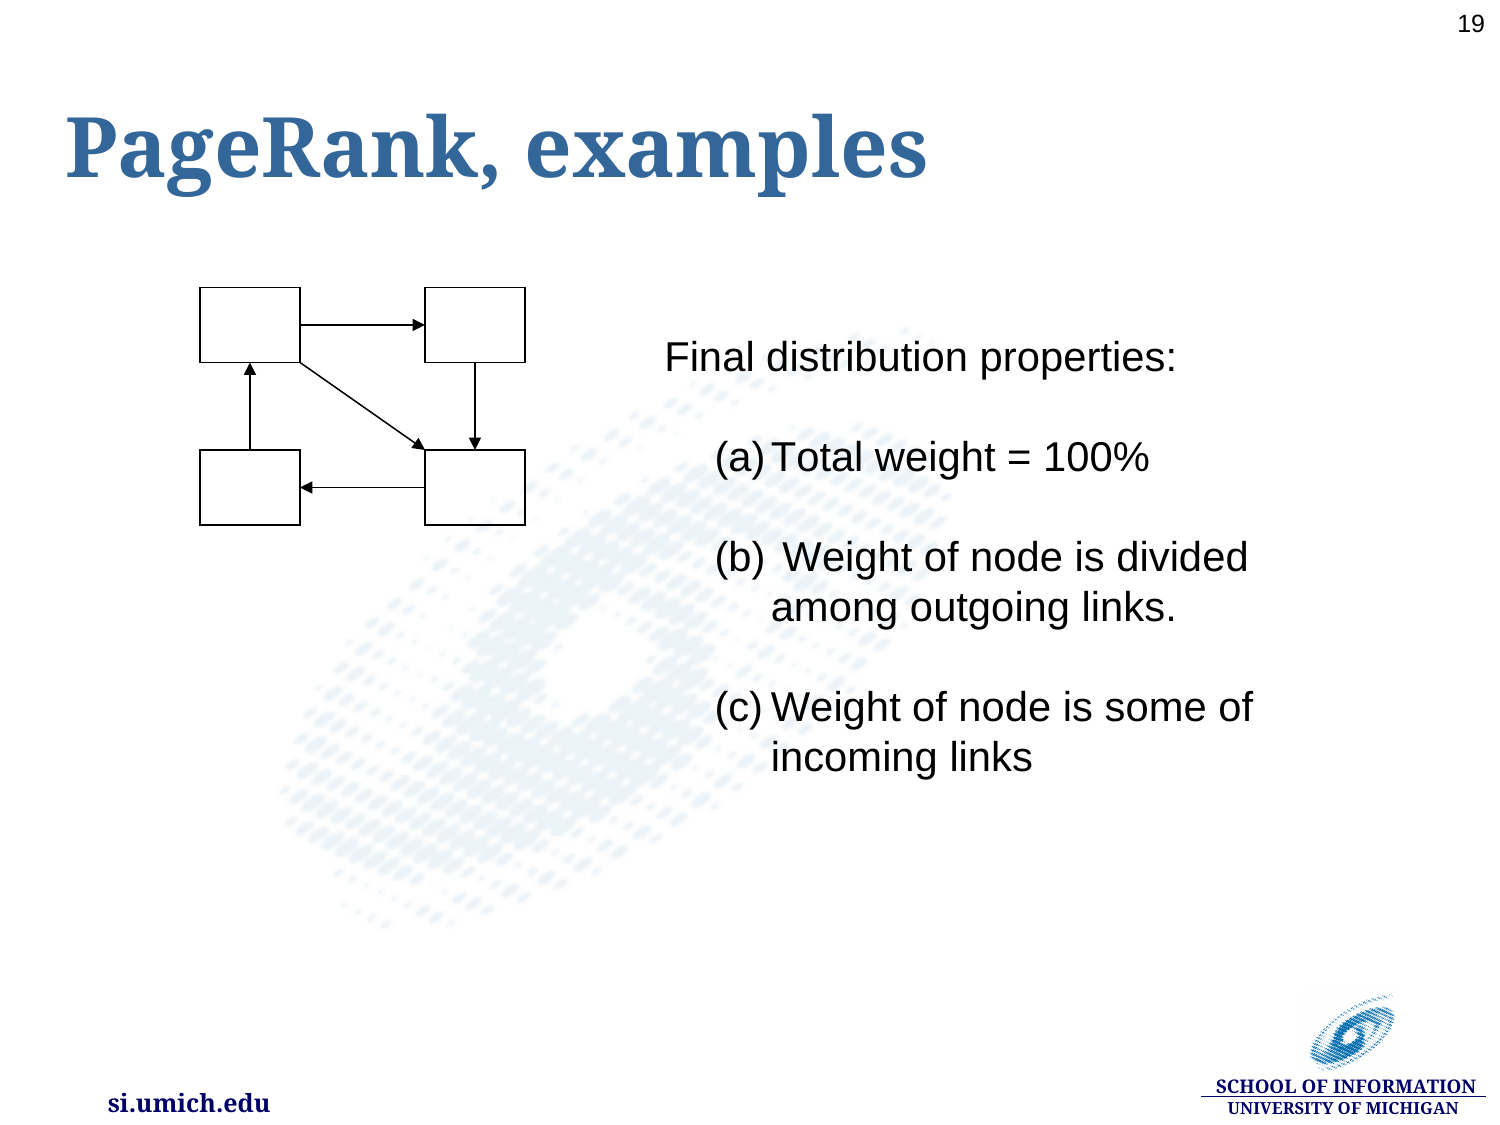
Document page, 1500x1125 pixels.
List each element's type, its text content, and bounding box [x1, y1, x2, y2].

picture [1299, 987, 1401, 1073]
list [75, 262, 1351, 1013]
title PageRank, examples [50, 49, 1326, 238]
text_box Final distribution properties: [649, 322, 1193, 388]
text_box Total weight = 100% Weight of node is divided among outgoing links. Weight of node is some of incoming links [699, 422, 1291, 789]
text_box <number> [1337, 0, 1500, 51]
